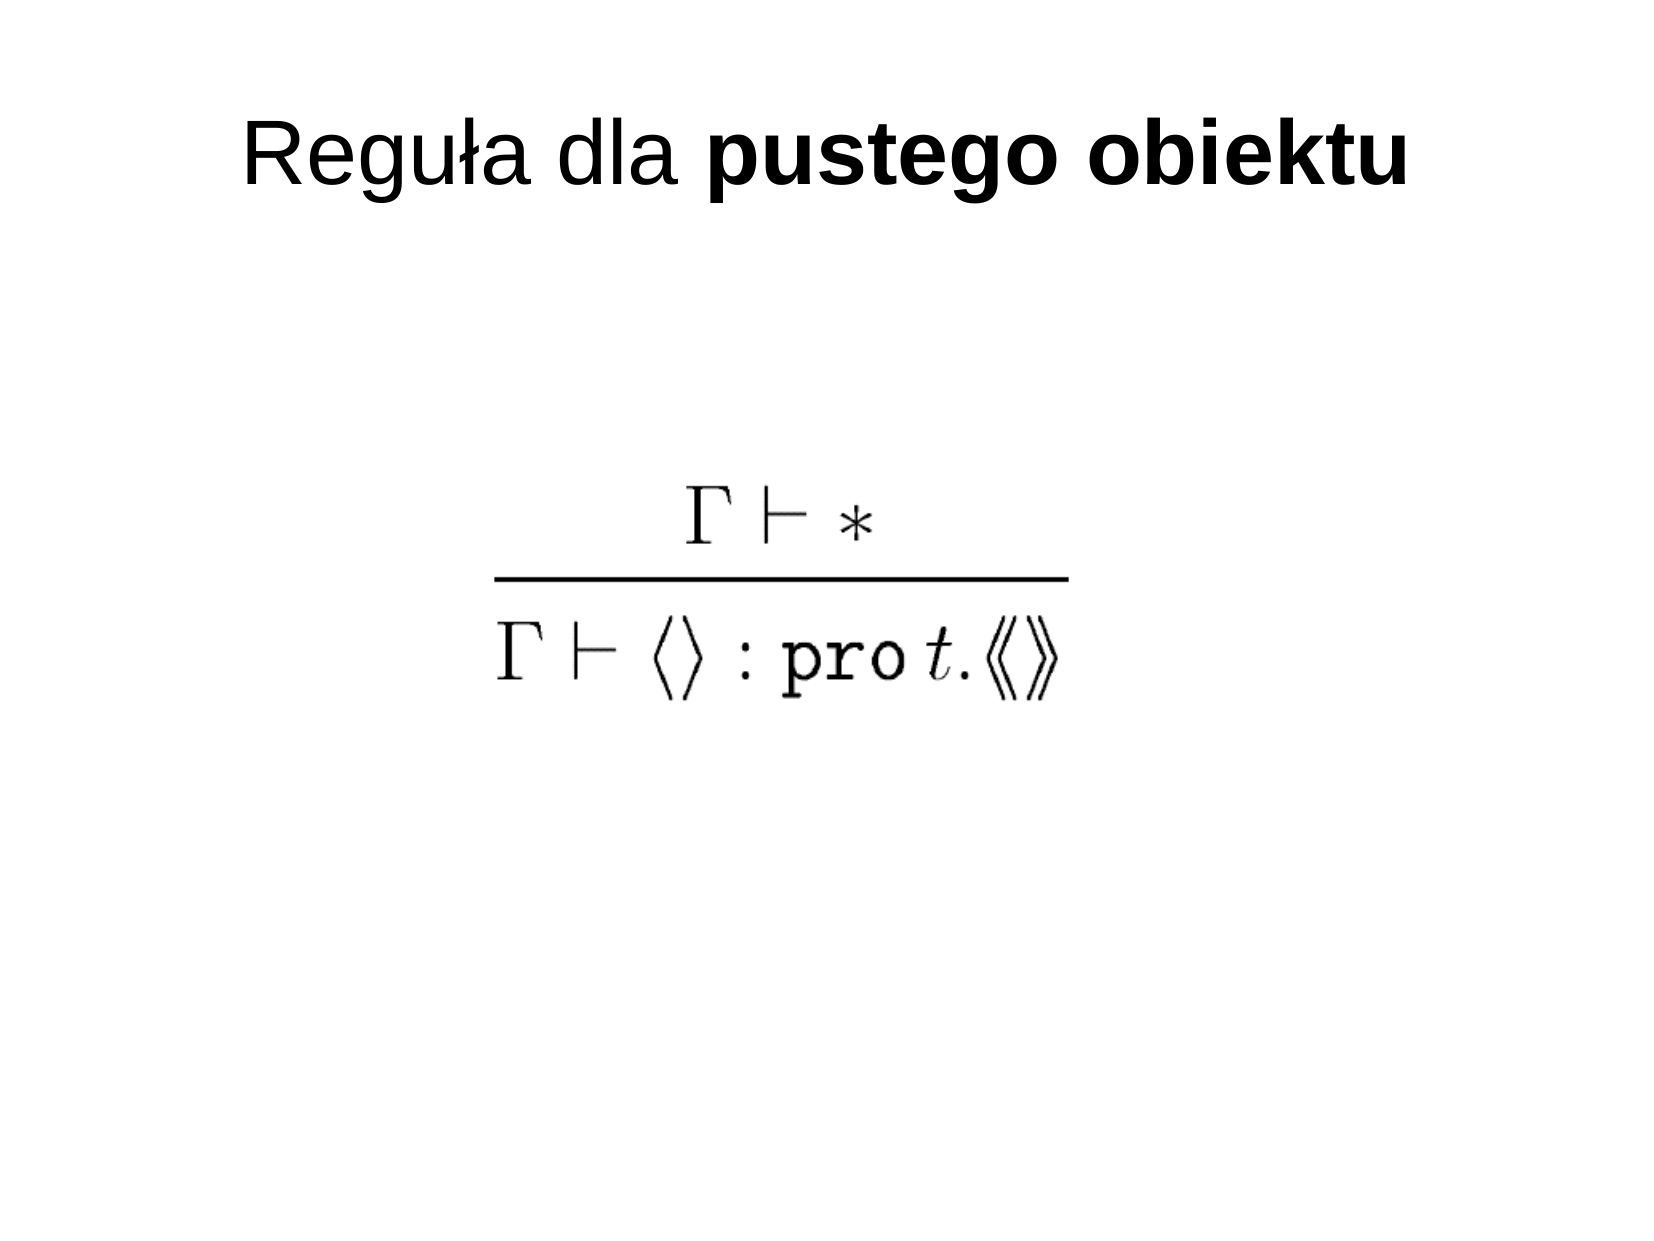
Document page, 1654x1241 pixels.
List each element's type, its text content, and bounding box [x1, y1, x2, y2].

title Reguła dla pustego obiektu [82, 49, 1571, 257]
picture [453, 464, 1093, 718]
